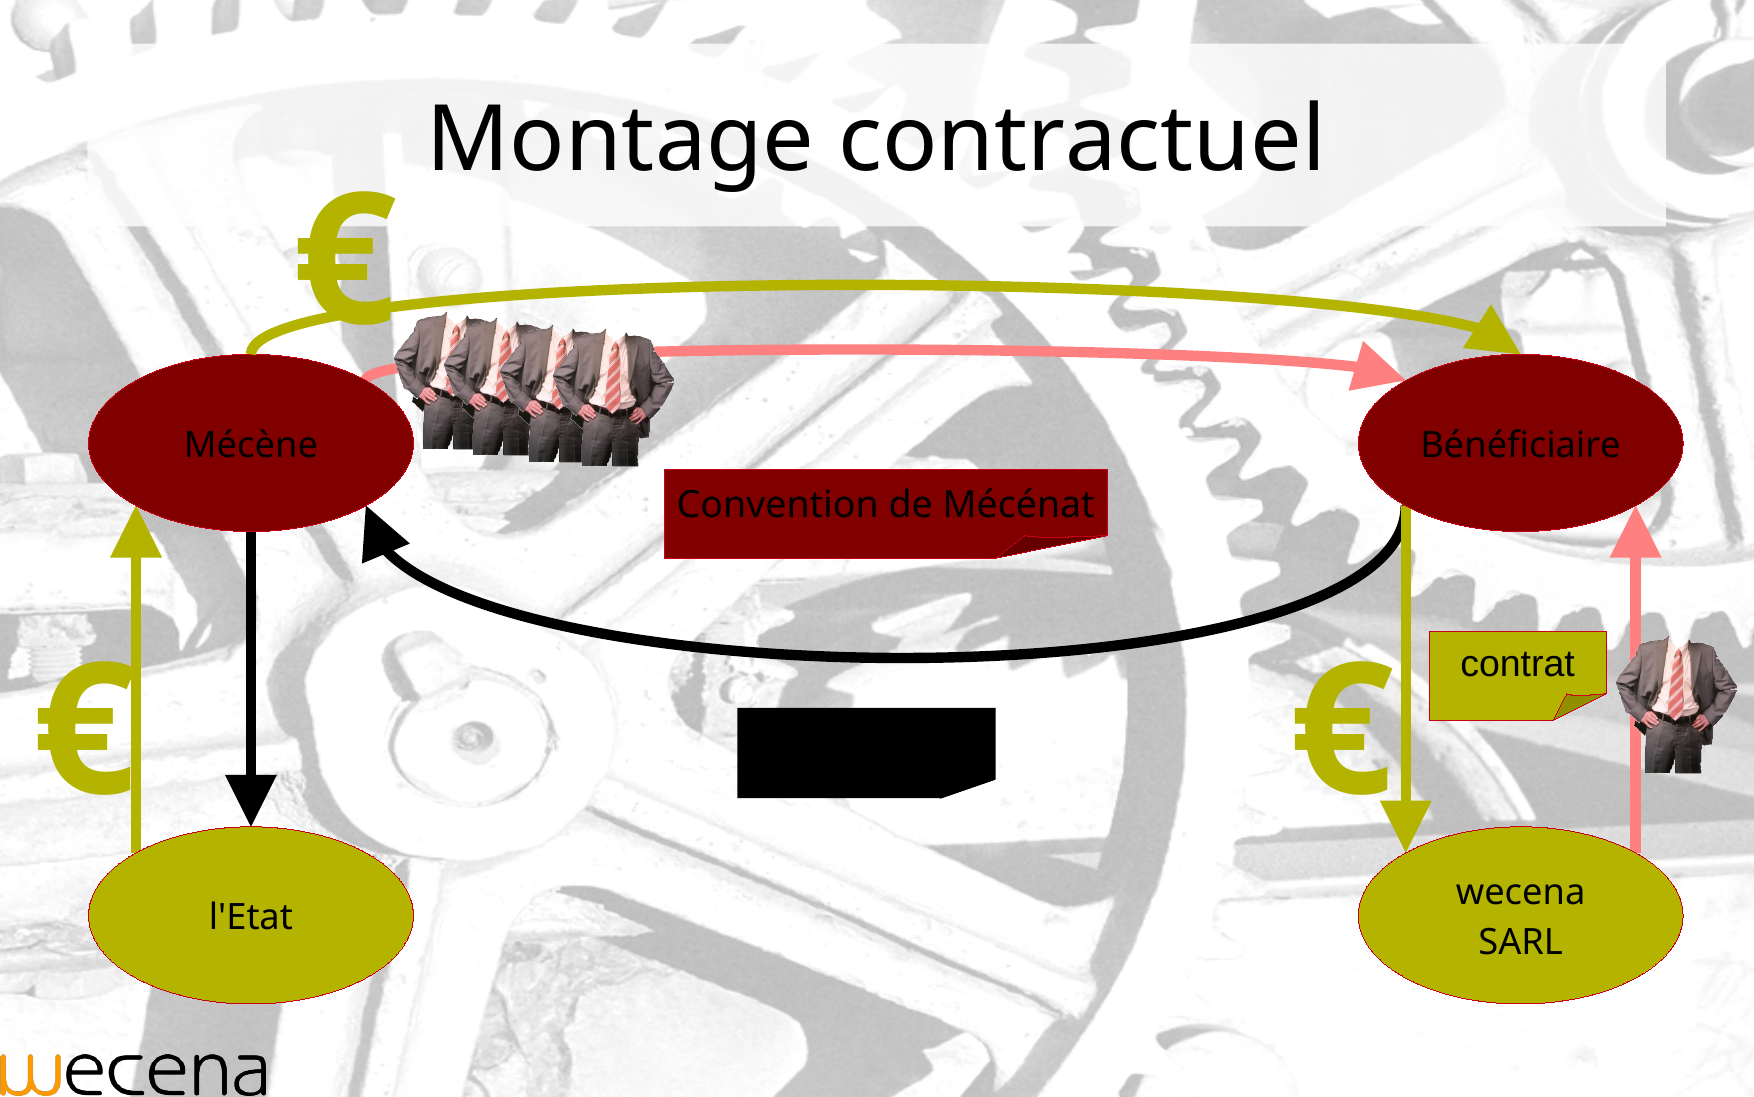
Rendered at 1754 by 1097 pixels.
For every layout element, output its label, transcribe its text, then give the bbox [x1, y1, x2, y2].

text_box wecena SARL [1358, 826, 1684, 1004]
picture [0, 0, 1754, 1097]
text_box € [17, 590, 131, 825]
text_box Convention de Mécénat [664, 469, 1108, 559]
title Montage contractuel [87, 43, 1666, 227]
text_box Bénéficiaire [1358, 354, 1684, 532]
text_box Reçus Fiscaux [738, 708, 995, 798]
text_box € [1274, 590, 1388, 825]
text_box € [277, 120, 391, 355]
text_box contrat [1429, 631, 1607, 721]
text_box l'Etat [88, 826, 414, 1004]
text_box Mécène [88, 354, 413, 532]
